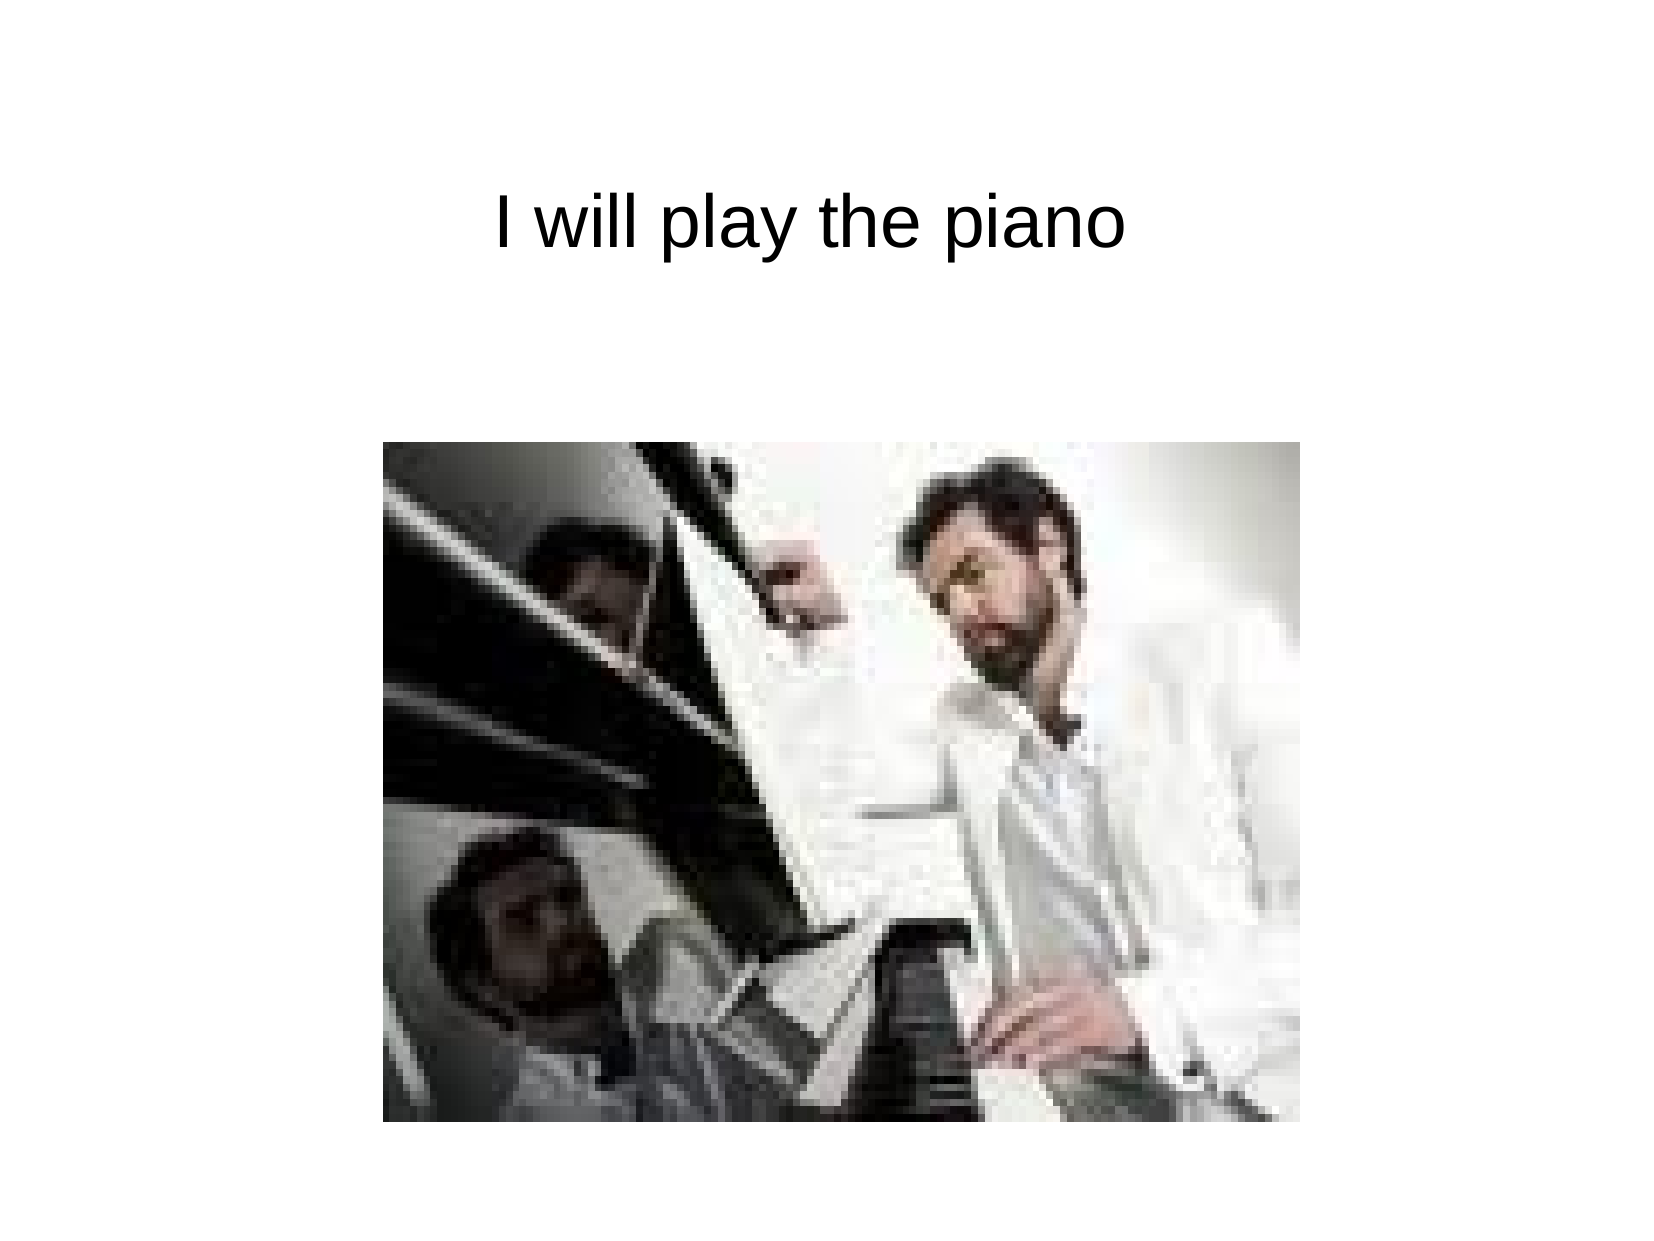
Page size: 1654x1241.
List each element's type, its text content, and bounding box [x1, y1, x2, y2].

picture [383, 442, 1300, 1123]
title I will play the piano [76, 117, 1565, 325]
